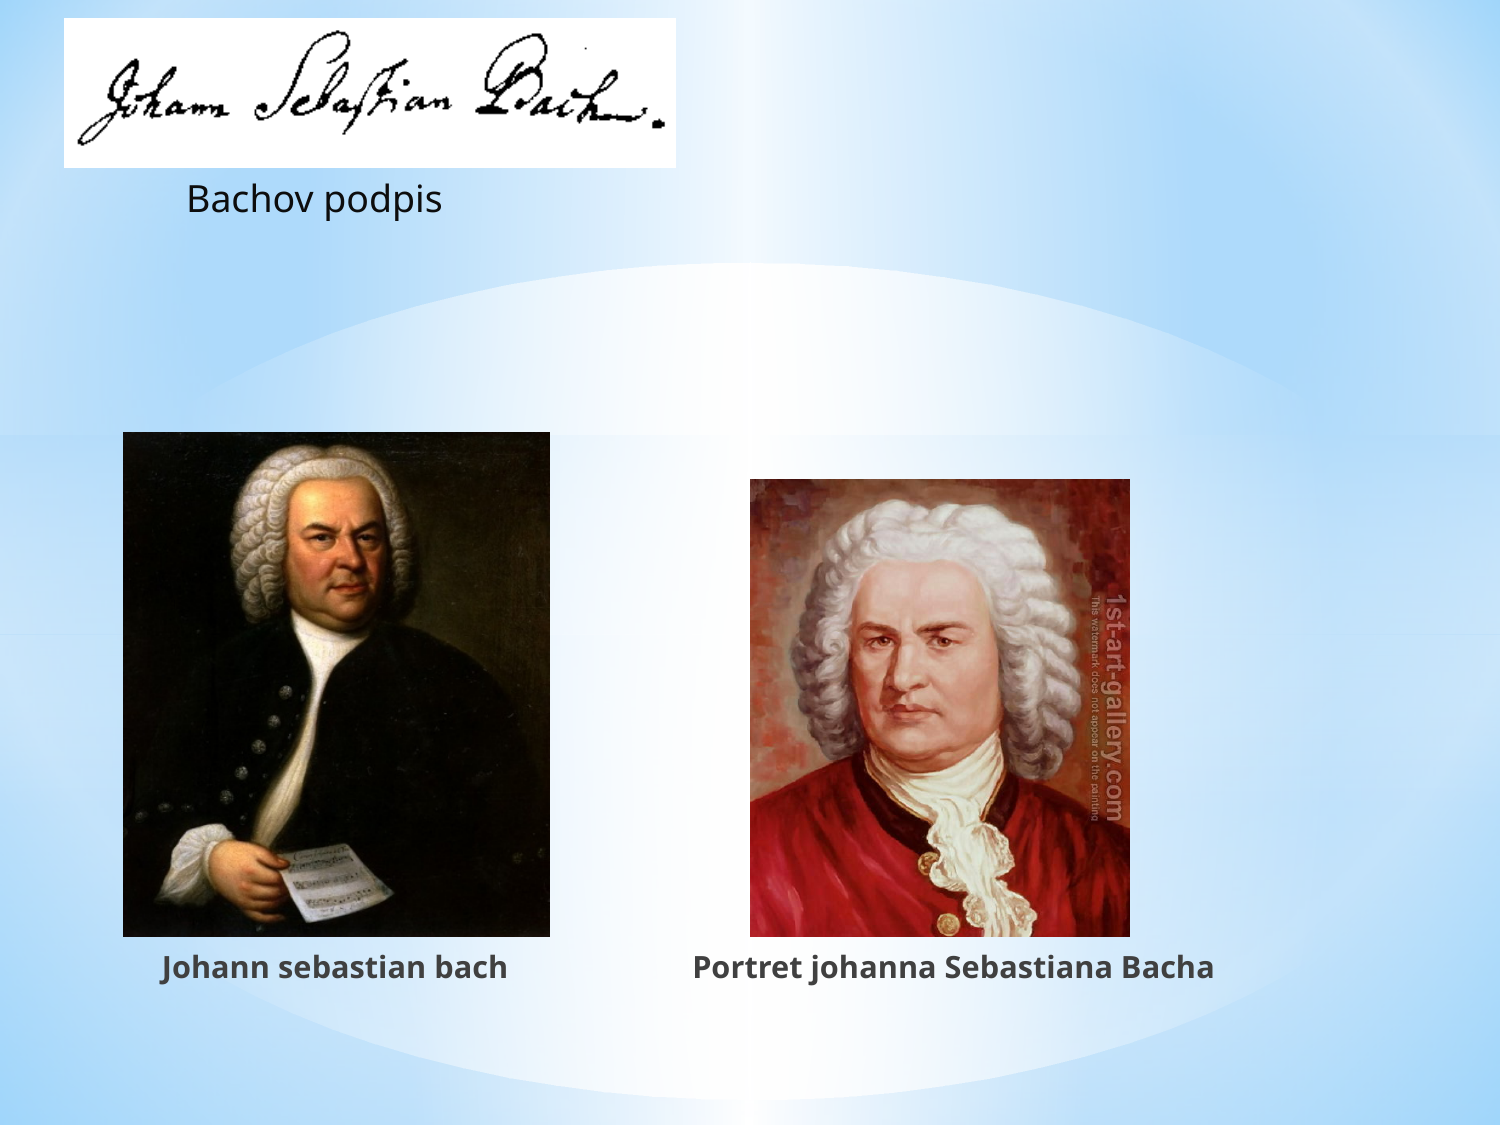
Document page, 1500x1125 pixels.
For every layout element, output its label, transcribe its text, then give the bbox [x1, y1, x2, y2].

picture [750, 479, 1130, 937]
title Johann sebastian bach Portret johanna Sebastiana Bacha [122, 940, 1398, 1017]
subtitle Bachov podpis [171, 167, 1222, 223]
picture [123, 432, 550, 937]
picture [64, 18, 676, 168]
